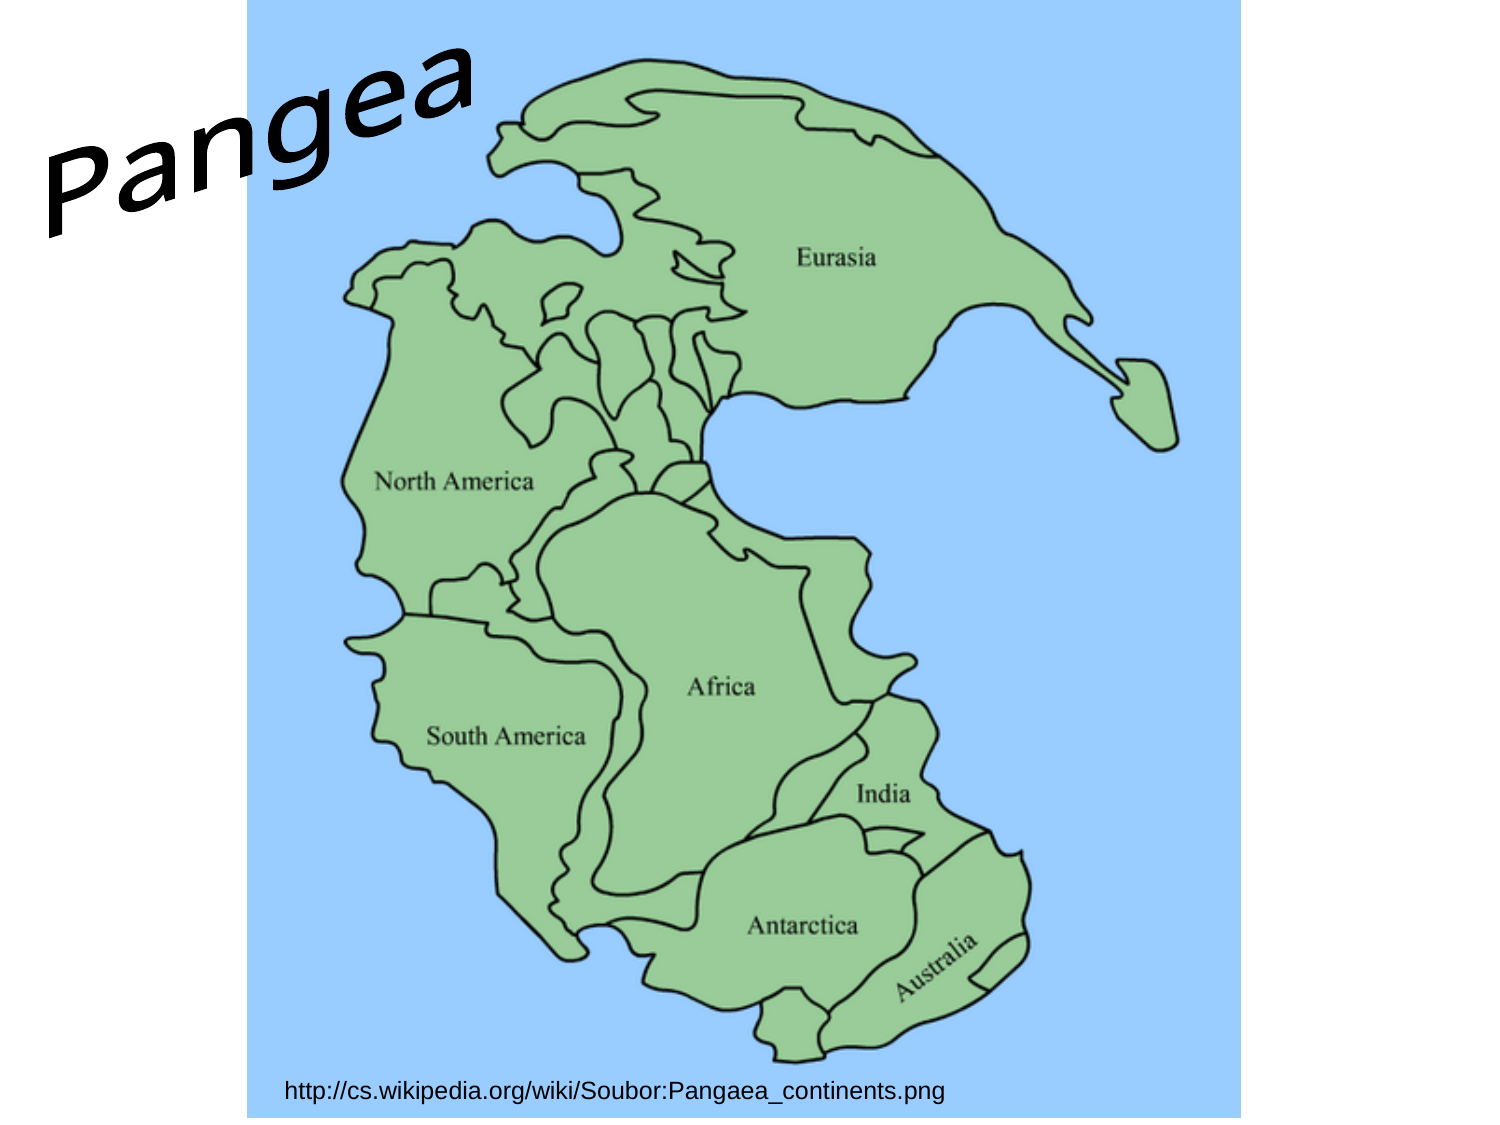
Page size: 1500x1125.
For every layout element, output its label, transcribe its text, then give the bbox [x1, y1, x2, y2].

text_box Pangea [346, 71, 404, 137]
text_box http://cs.wikipedia.org/wiki/Soubor:Pangaea_continents.png [269, 1066, 1243, 1112]
text_box [247, 0, 1241, 1118]
text_box Pangea [119, 142, 175, 212]
text_box Pangea [268, 89, 329, 190]
text_box Pangea [194, 118, 252, 192]
text_box Pangea [415, 49, 471, 118]
text_box Pangea [49, 146, 108, 238]
